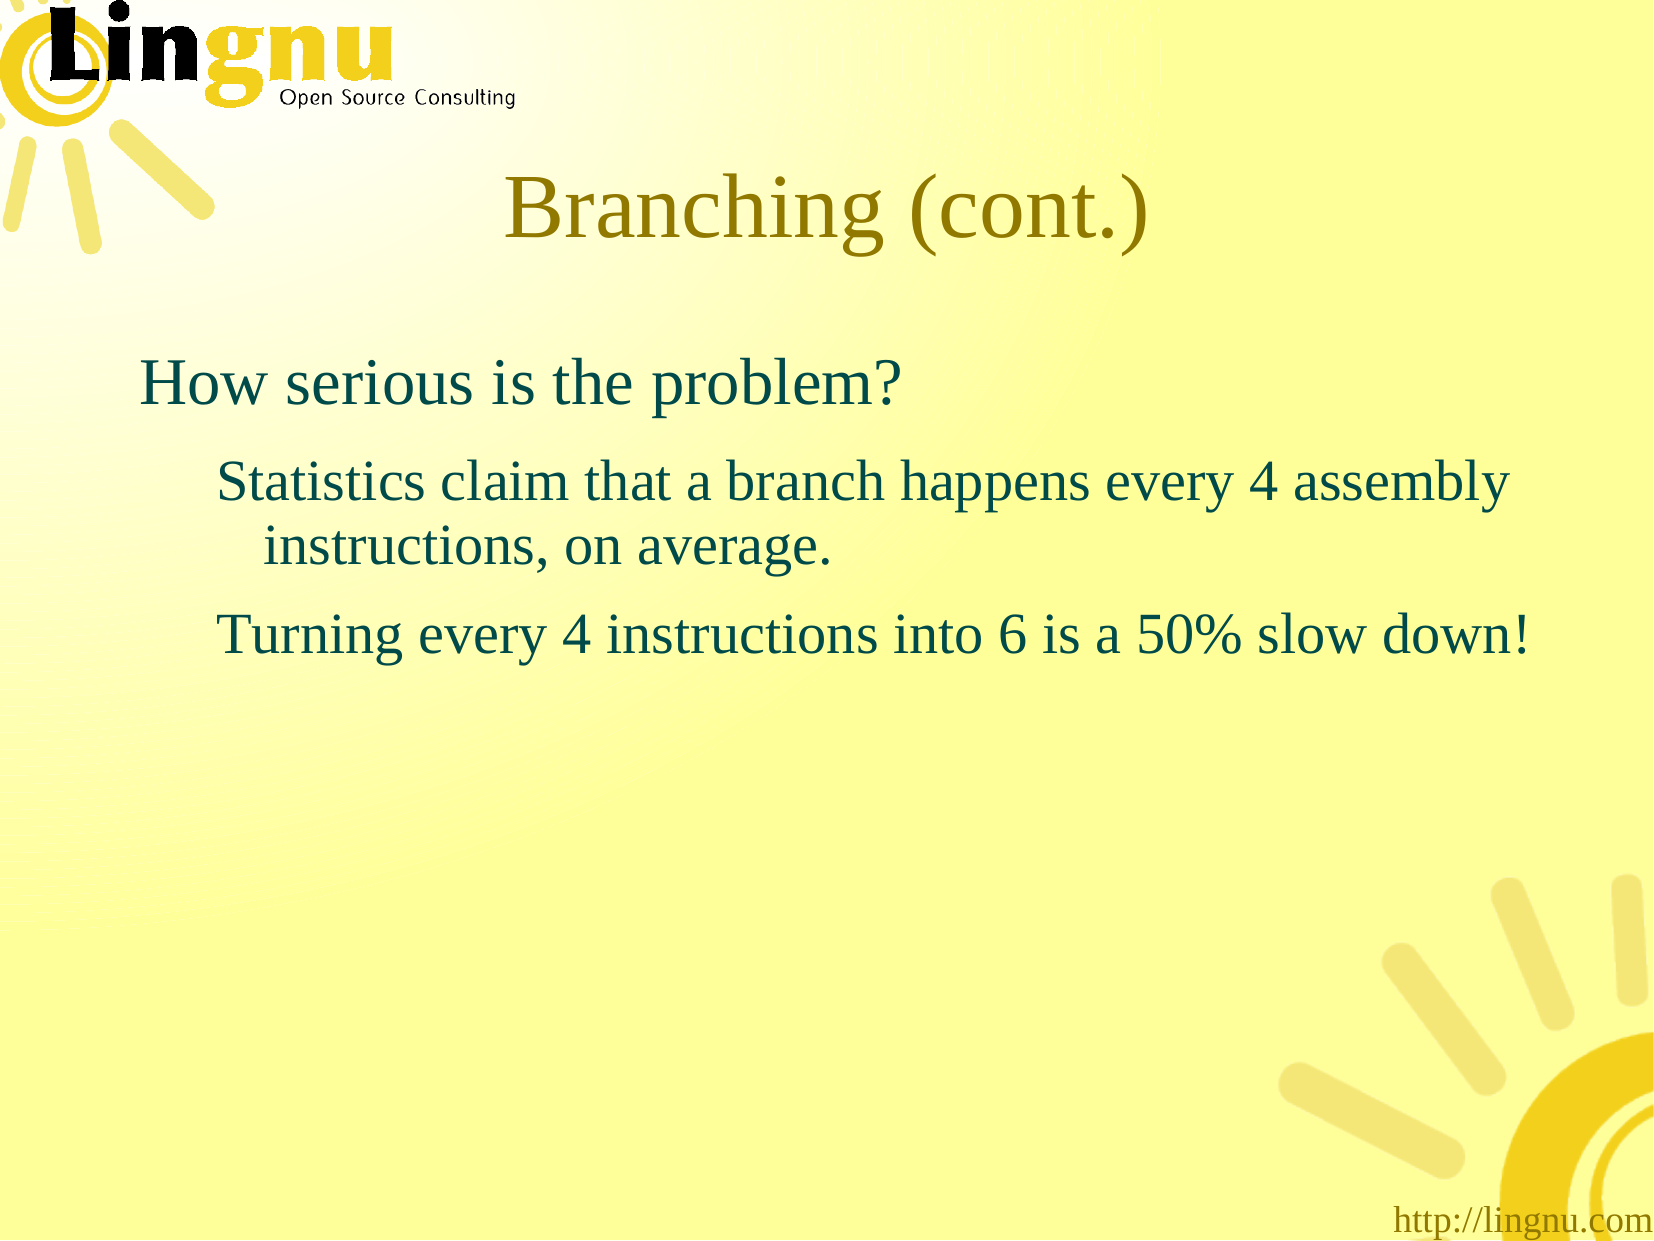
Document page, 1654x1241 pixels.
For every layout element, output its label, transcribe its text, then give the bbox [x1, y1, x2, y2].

picture [0, 0, 516, 256]
picture [1256, 871, 1654, 1241]
title Branching (cont.) [121, 102, 1534, 311]
list How serious is the problem? Statistics claim that a branch happens every 4 assembly instructions, on average. Turning every 4 instructions into 6 is a 50% slow down! [121, 344, 1534, 1127]
